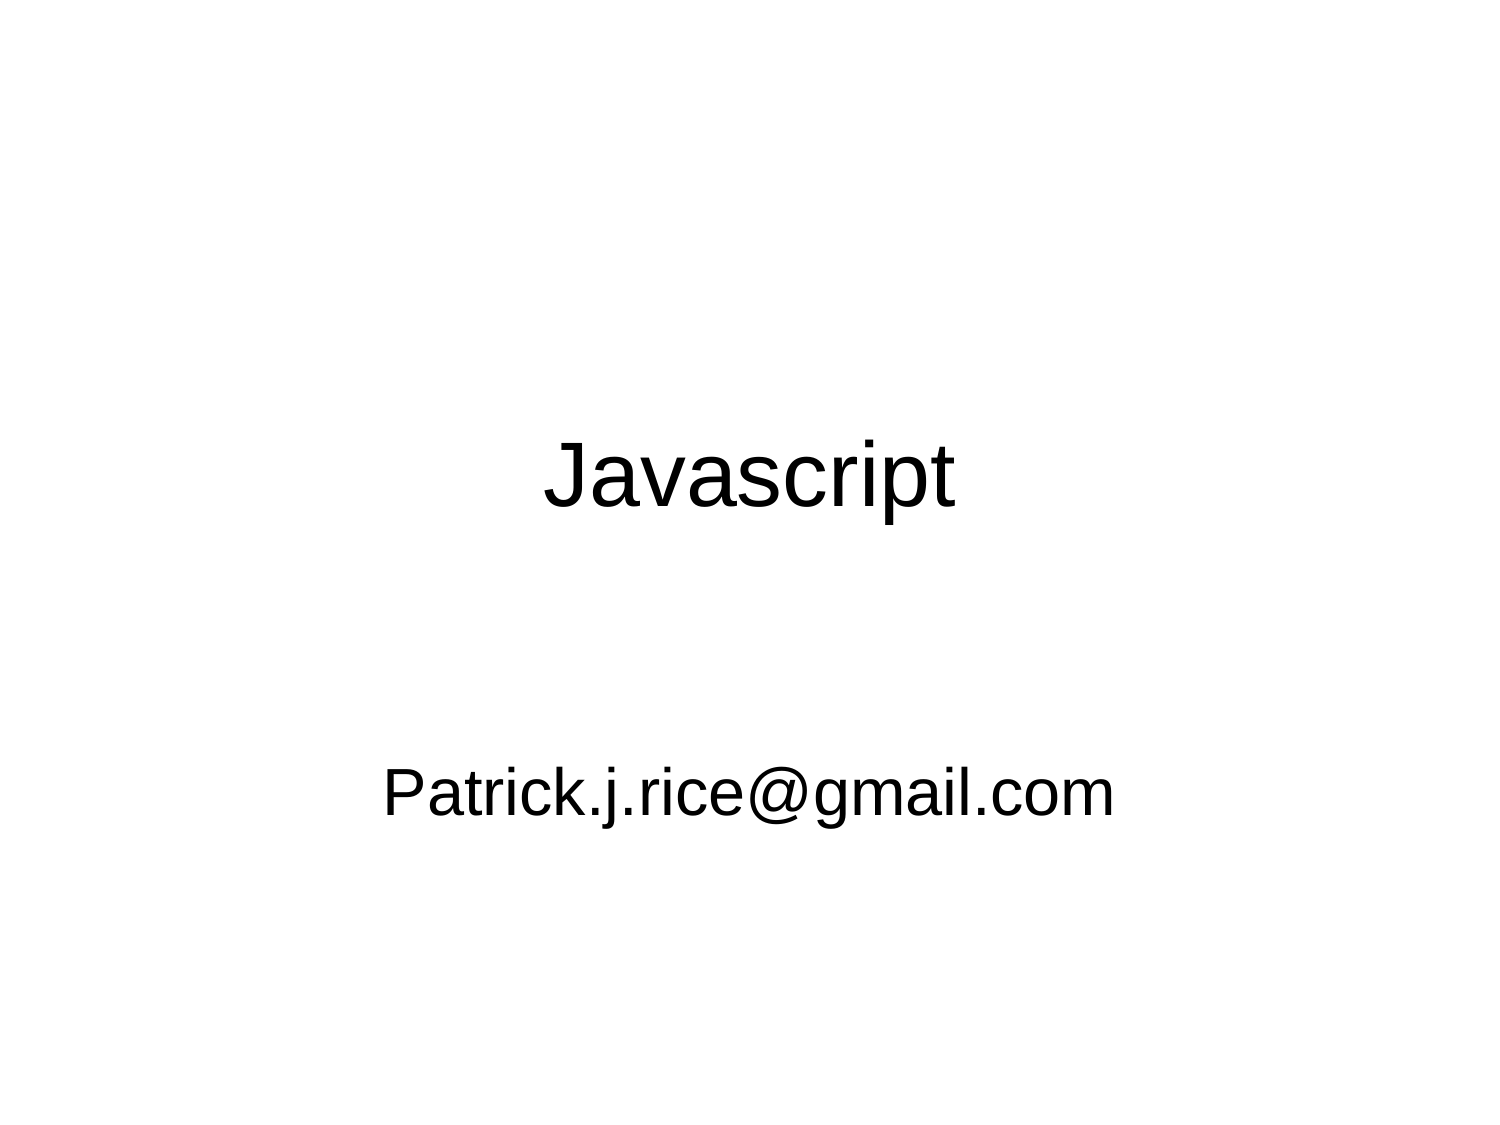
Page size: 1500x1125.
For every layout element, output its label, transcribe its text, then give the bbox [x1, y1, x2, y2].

title Javascript [112, 349, 1388, 591]
subtitle Patrick.j.rice@gmail.com [225, 644, 1276, 933]
